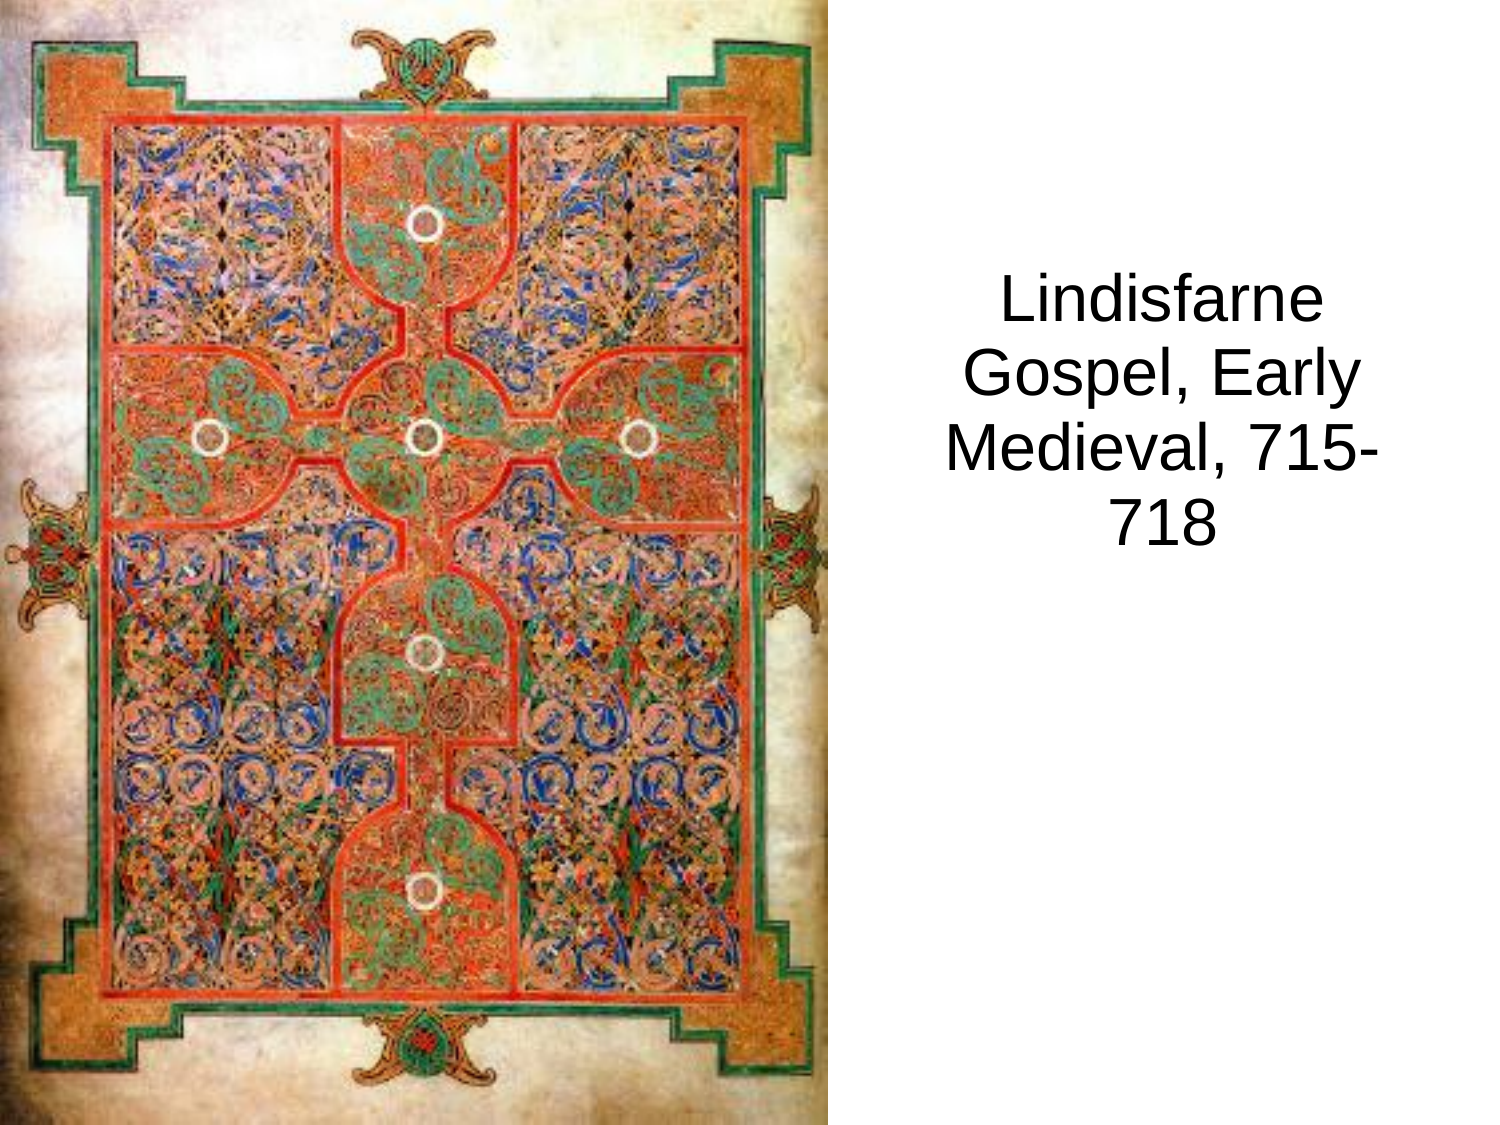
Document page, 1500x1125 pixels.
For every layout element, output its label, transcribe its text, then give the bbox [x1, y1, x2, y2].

title Lindisfarne Gospel, Early Medieval, 715-718 [900, 45, 1426, 776]
picture [0, 0, 828, 1125]
